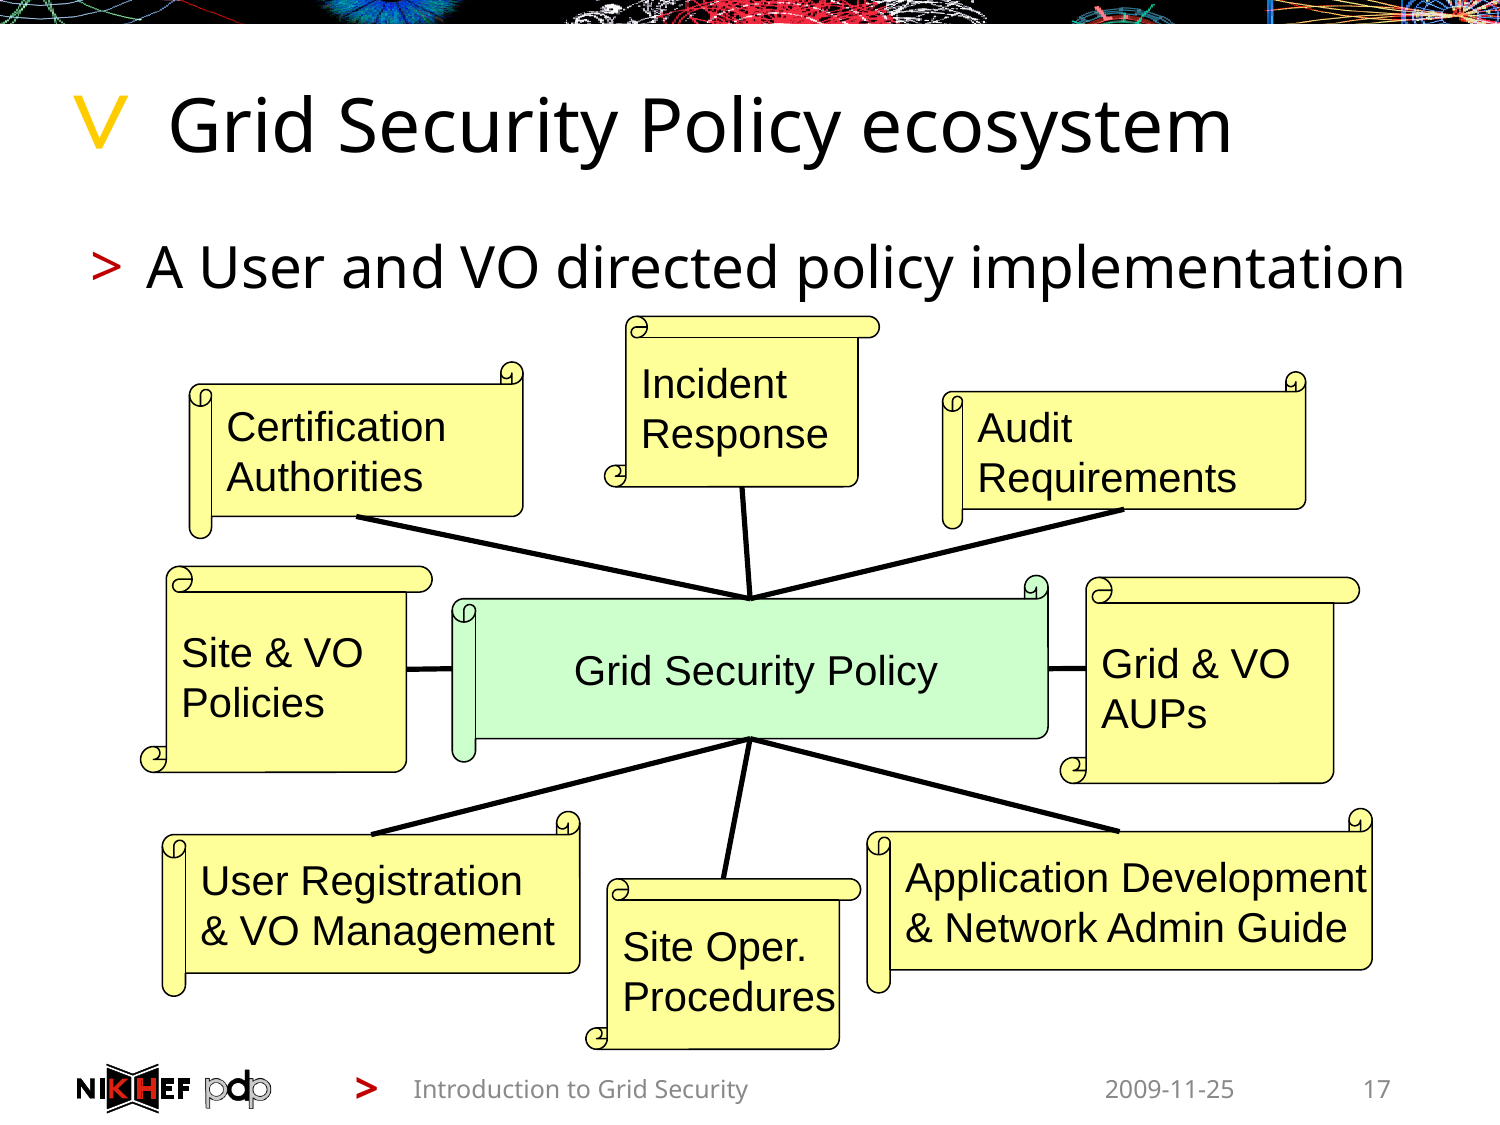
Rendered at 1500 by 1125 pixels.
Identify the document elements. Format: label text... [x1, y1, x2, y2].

text_box 2009-11-25 [1089, 1066, 1266, 1103]
text_box User Registration & VO Management [162, 811, 580, 997]
text_box Certification Authorities [189, 362, 523, 539]
text_box Audit Requirements [942, 371, 1306, 529]
text_box Application Development & Network Admin Guide [867, 808, 1373, 993]
text_box Site & VO Policies [140, 566, 433, 773]
list A User and VO directed policy implementation [75, 222, 1426, 1005]
text_box 20 [1347, 1066, 1426, 1102]
text_box Grid & VO AUPs [1060, 577, 1360, 784]
text_box Site Oper. Procedures [585, 878, 861, 1050]
text_box Grid Security Policy [452, 575, 1049, 762]
text_box Incident Response [604, 316, 880, 487]
text_box Introduction to Grid Security [398, 1066, 938, 1103]
title Grid Security Policy ecosystem [152, 56, 1426, 188]
